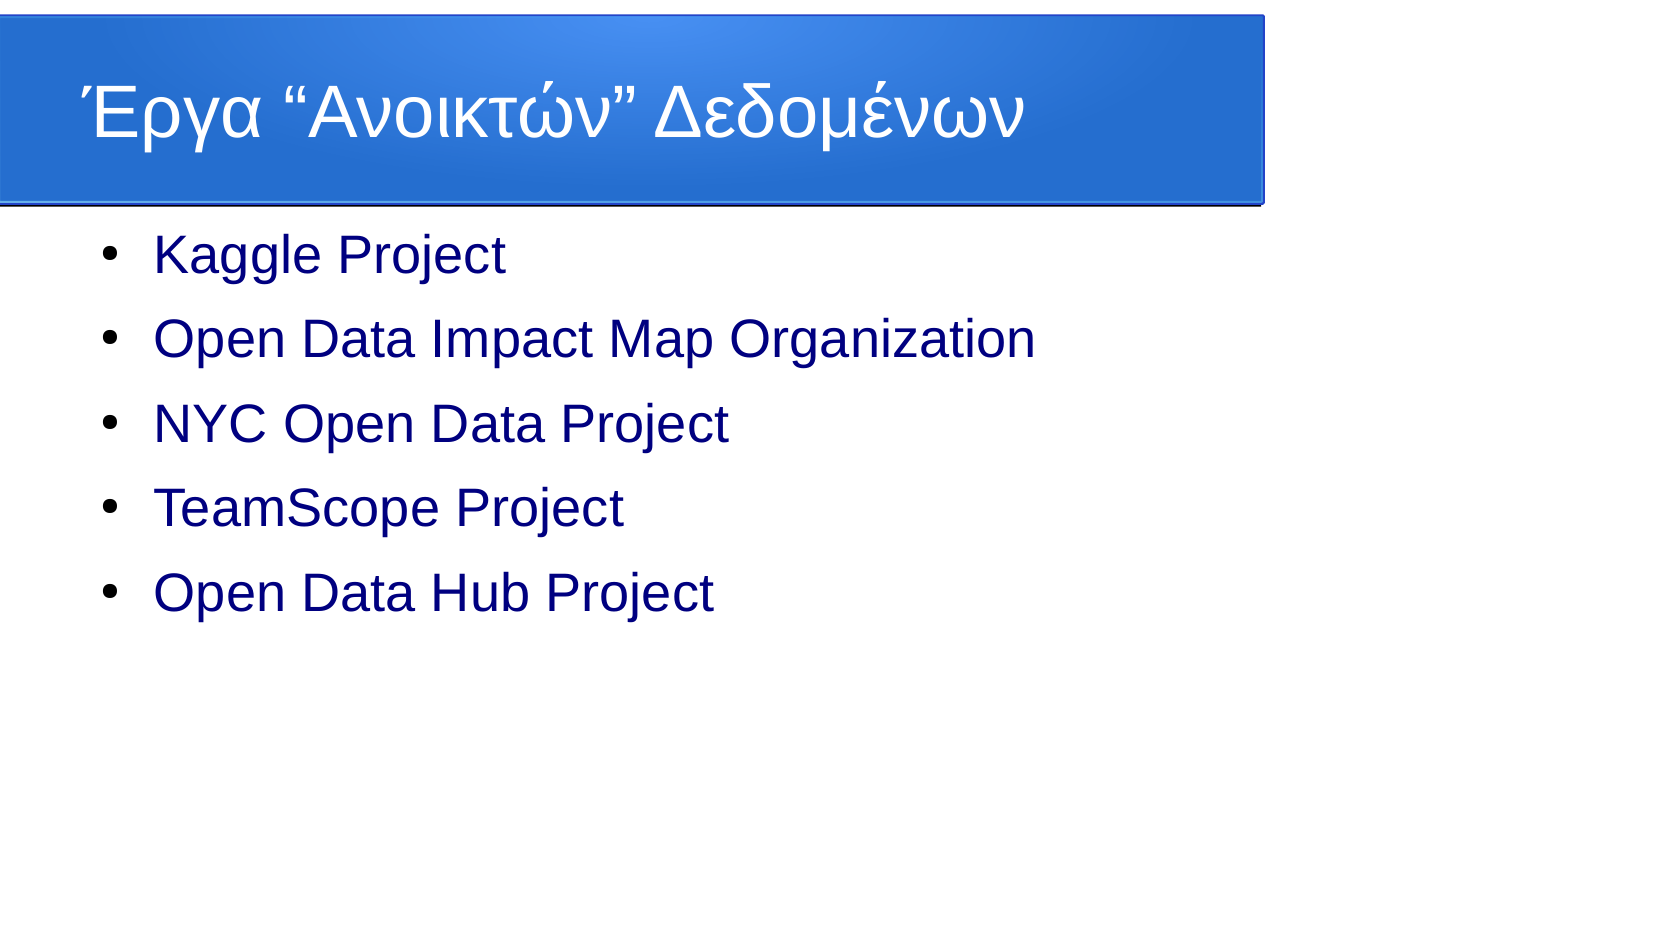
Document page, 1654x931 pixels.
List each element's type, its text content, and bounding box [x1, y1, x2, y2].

title Έργα “Ανοικτών” Δεδομένων [82, 35, 1235, 189]
list Kaggle Project Open Data Impact Map Organization NYC Open Data Project TeamScope Project Open Data Hub Project [82, 224, 1571, 764]
